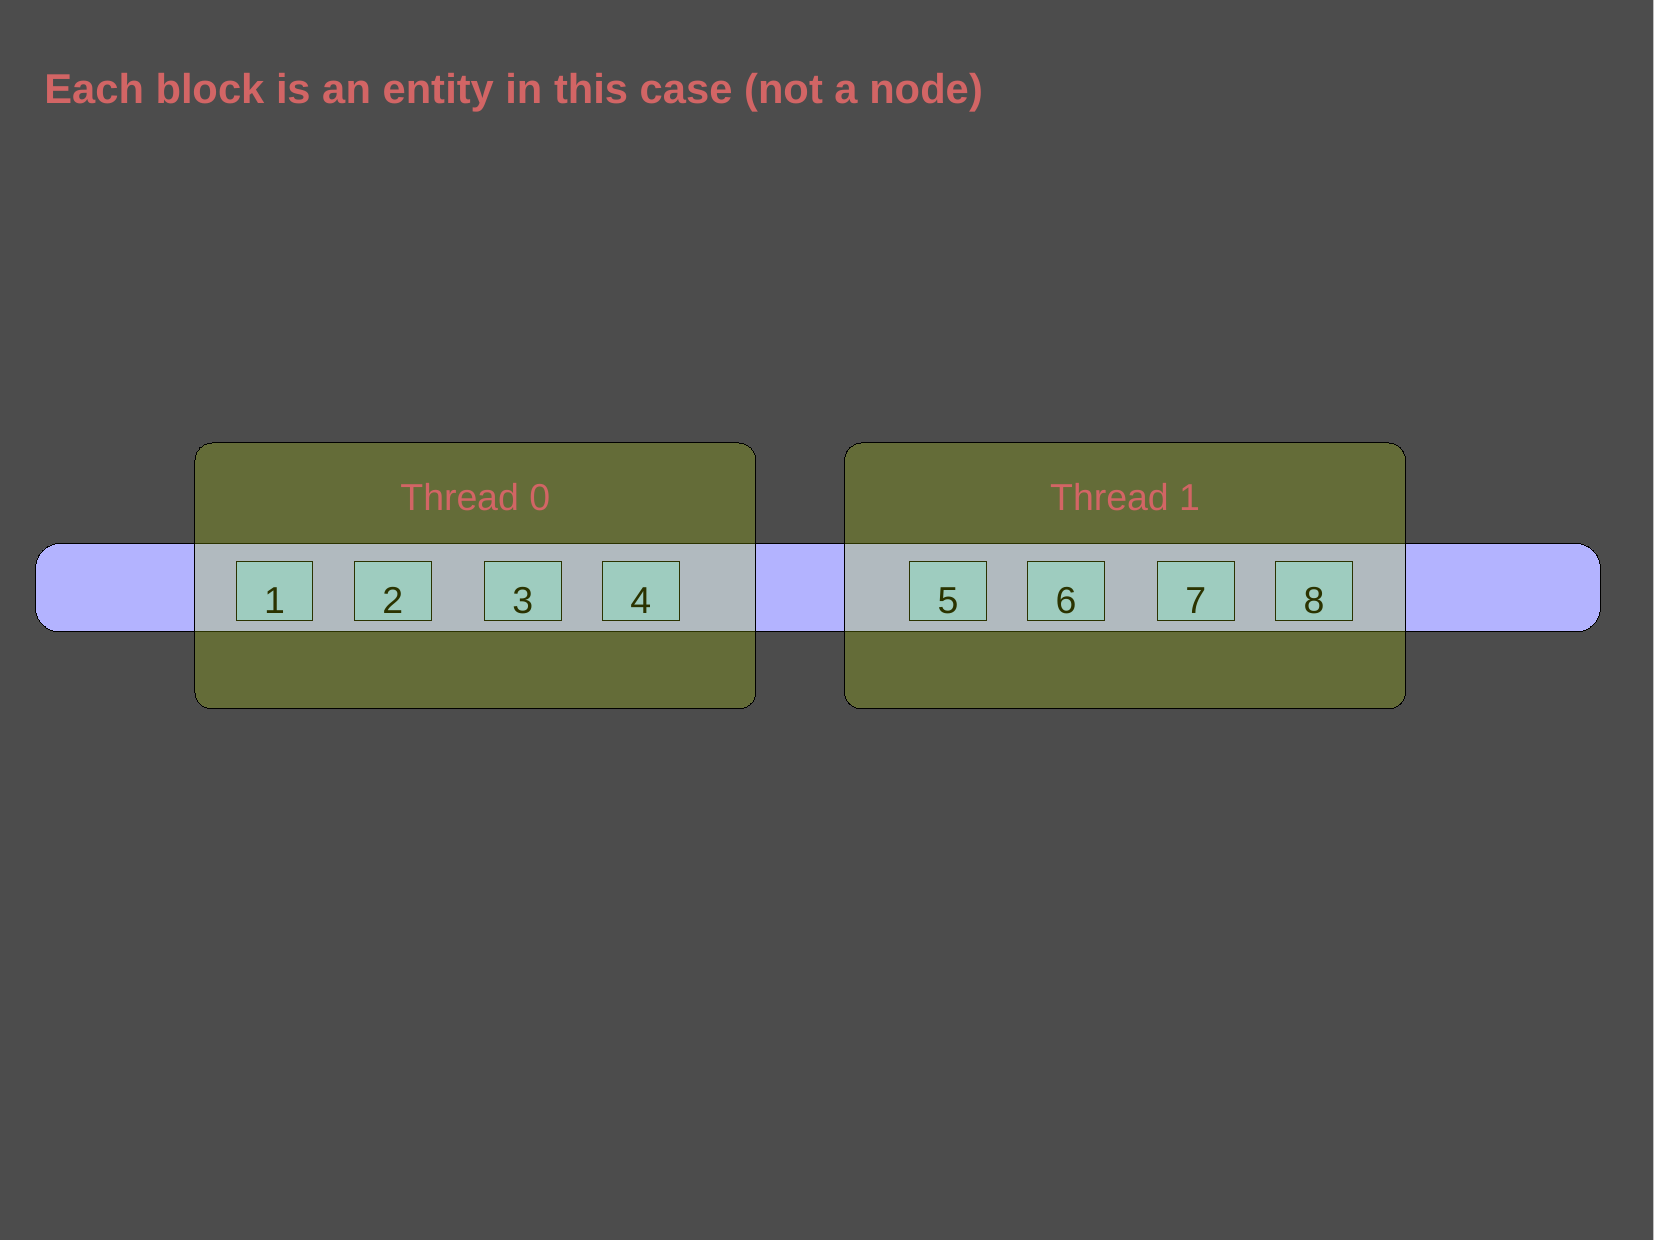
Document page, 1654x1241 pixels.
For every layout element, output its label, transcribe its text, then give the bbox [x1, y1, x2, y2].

text_box Each block is an entity in this case (not a node) [29, 35, 1595, 98]
text_box [756, 543, 844, 632]
text_box Thread 1 [844, 442, 1406, 709]
text_box Thread 0 [194, 442, 756, 709]
text_box [1406, 543, 1601, 632]
text_box [35, 543, 194, 632]
